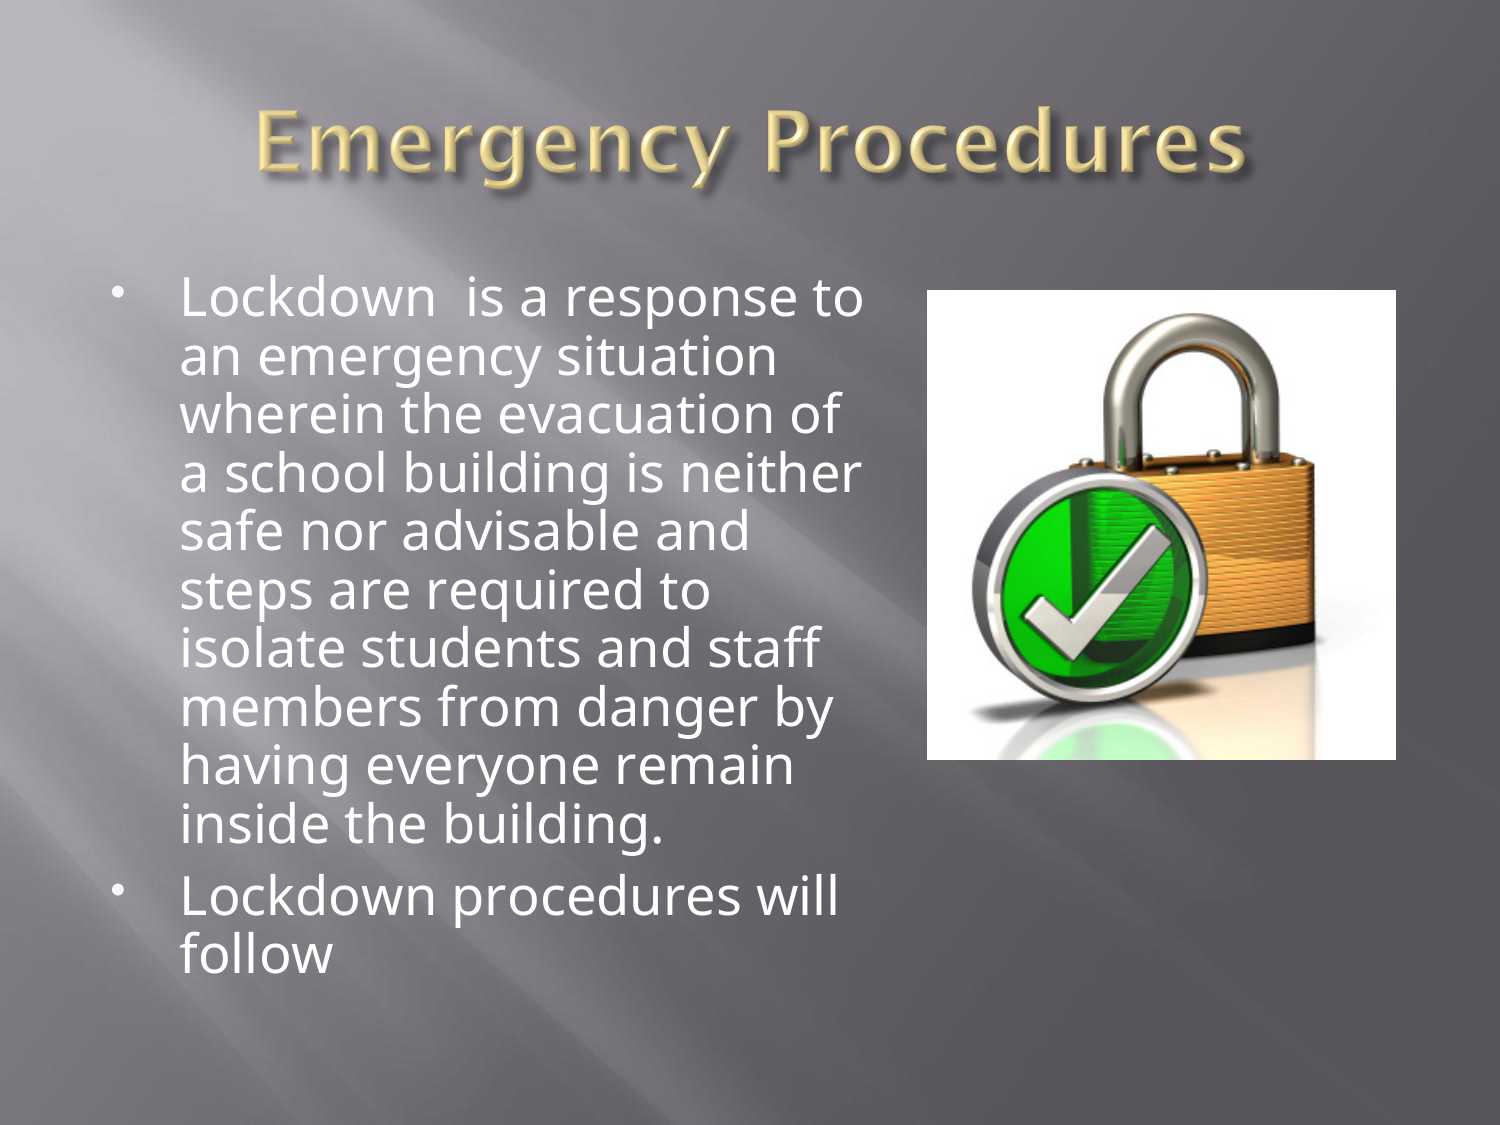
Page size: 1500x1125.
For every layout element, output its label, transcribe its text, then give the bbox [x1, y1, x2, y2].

list Lockdown is a response to an emergency situation wherein the evacuation of a school building is neither safe nor advisable and steps are required to isolate students and staff members from danger by having everyone remain inside the building. Lockdown procedures will follow [74, 262, 892, 1065]
picture [0, 0, 1500, 1125]
text_box [75, 45, 1426, 265]
